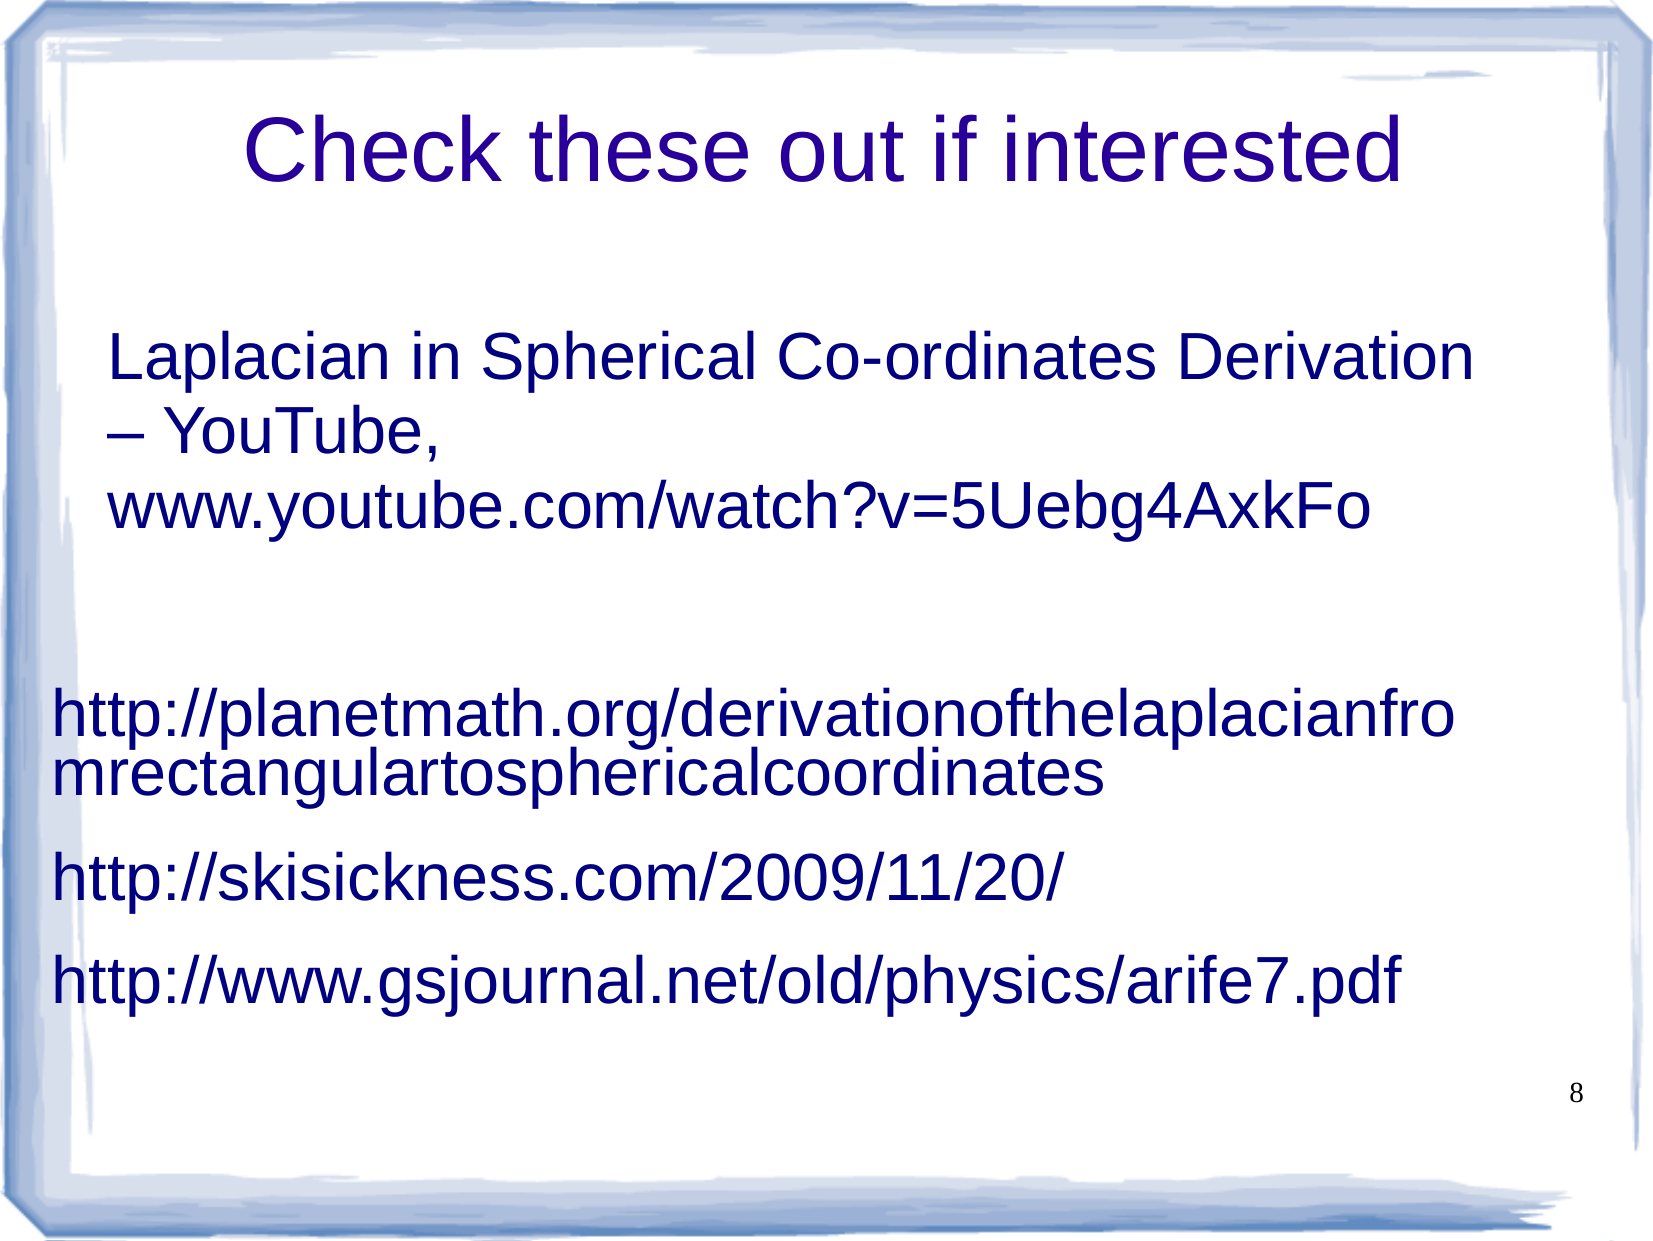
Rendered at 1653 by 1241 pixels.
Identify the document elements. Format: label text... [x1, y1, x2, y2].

title Check these out if interested [82, 49, 1567, 253]
list Laplacian in Spherical Co-ordinates Derivation – YouTube, www.youtube.com/watch?v=5Uebg4AxkFo http://planetmath.org/derivationofthelaplacianfromrectangulartosphericalcoordinates http://skisickness.com/2009/11/20/ http://www.gsjournal.net/old/physics/arife7.pdf [51, 315, 1501, 1134]
picture [0, 0, 1653, 1241]
